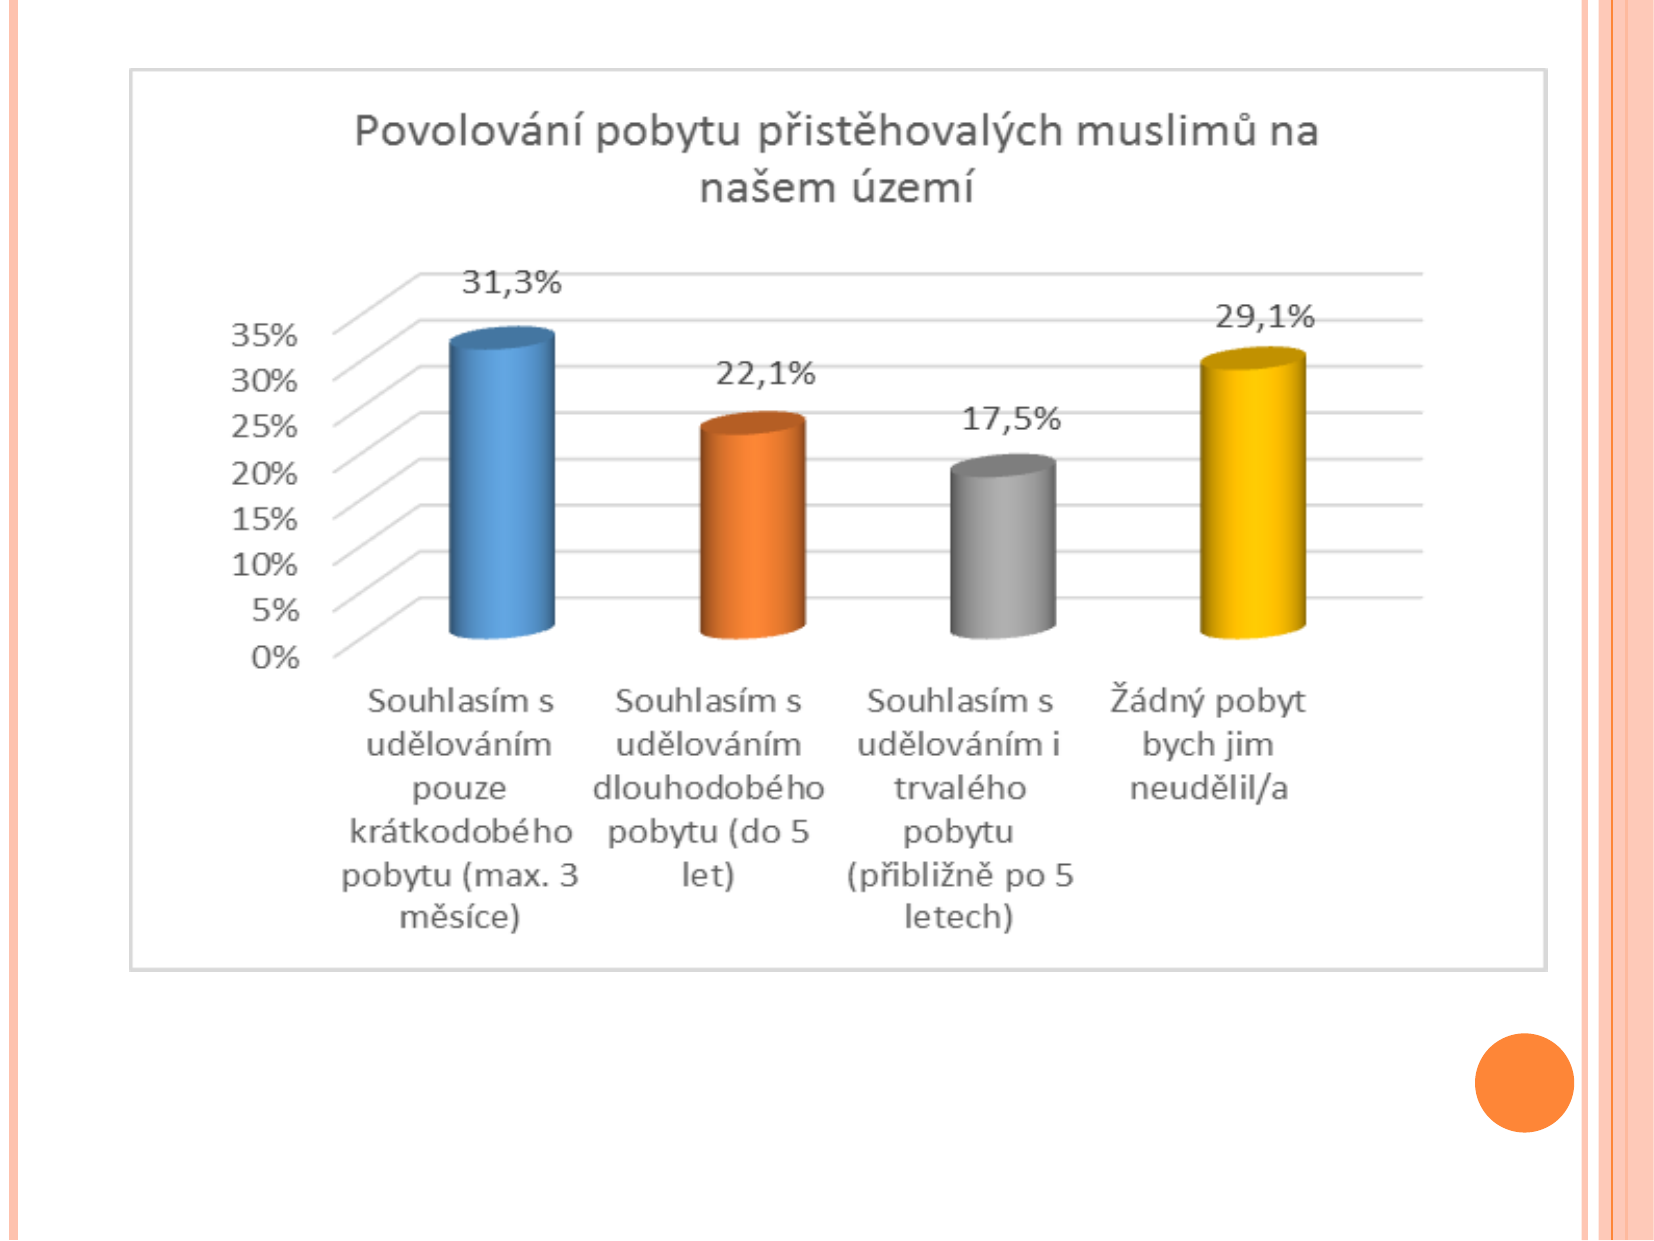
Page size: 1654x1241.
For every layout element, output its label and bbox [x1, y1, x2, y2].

picture [129, 68, 1548, 972]
